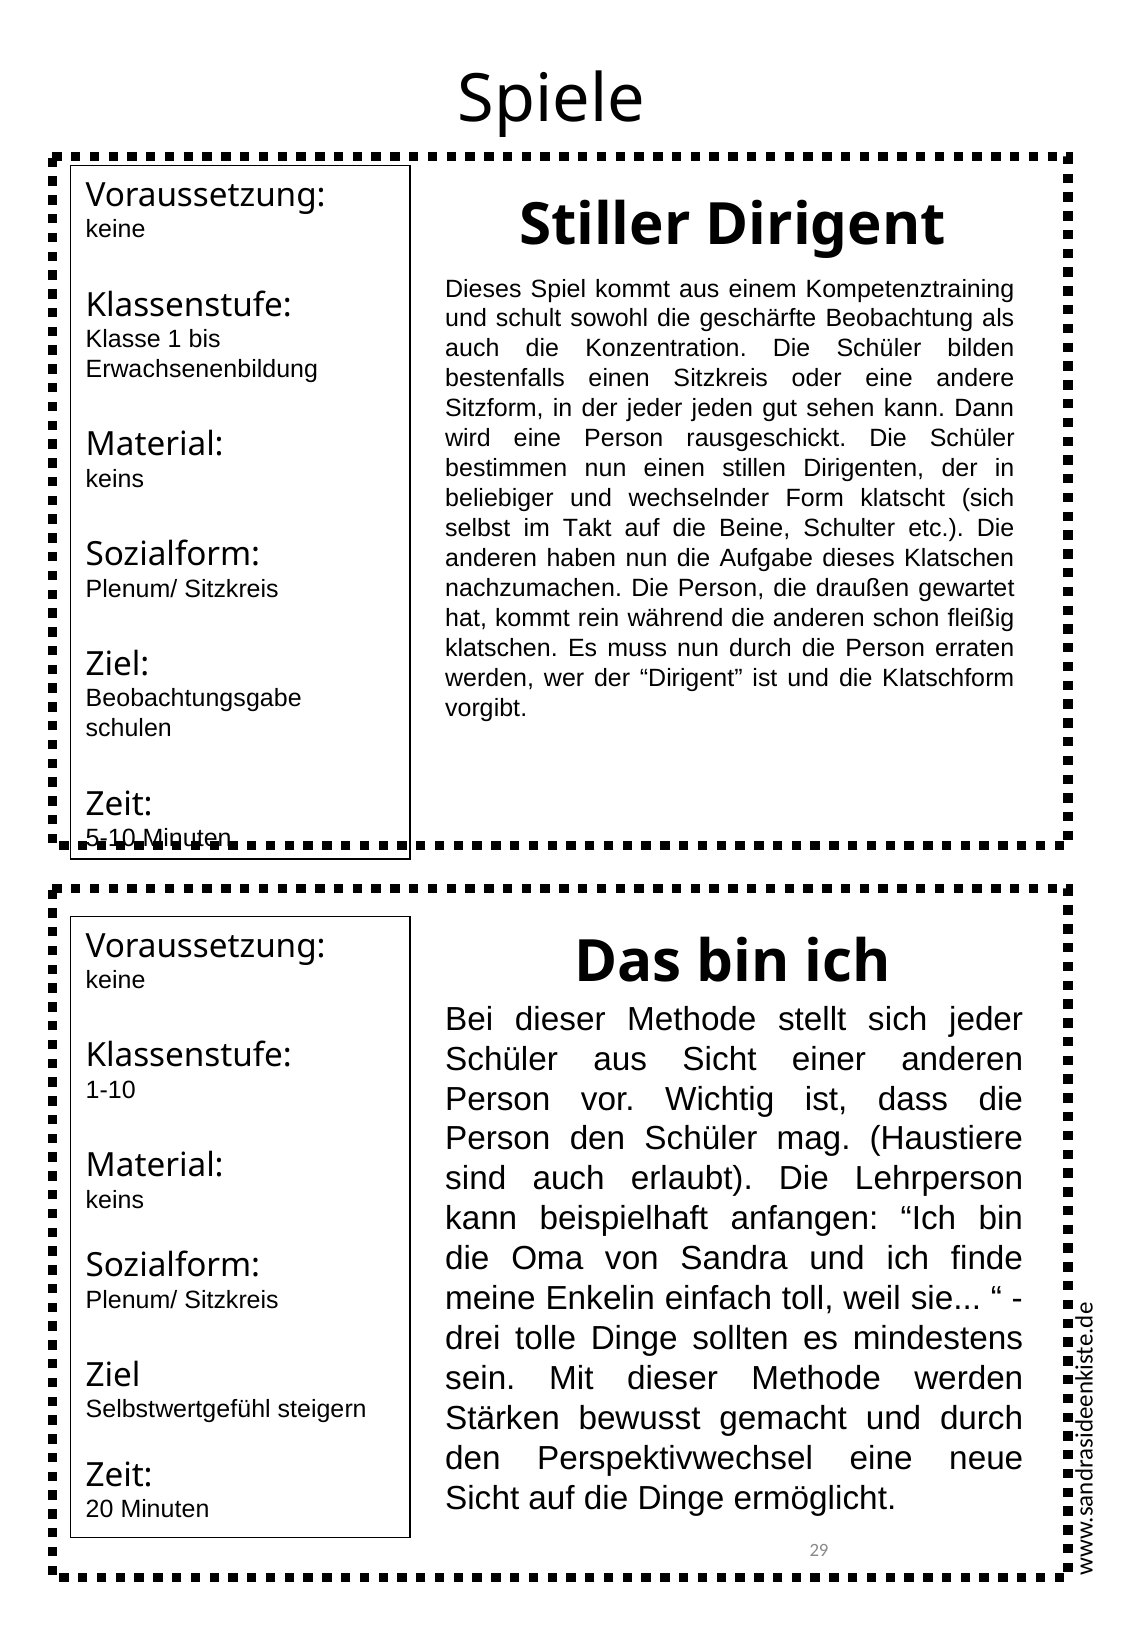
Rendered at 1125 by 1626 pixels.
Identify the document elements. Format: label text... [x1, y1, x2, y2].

text_box Dieses Spiel kommt aus einem Kompetenztraining und schult sowohl die geschärfte Beobachtung als auch die Konzentration. Die Schüler bilden bestenfalls einen Sitzkreis oder eine andere Sitzform, in der jeder jeden gut sehen kann. Dann wird eine Person rausgeschickt. Die Schüler bestimmen nun einen stillen Dirigenten, der in beliebiger und wechselnder Form klatscht (sich selbst im Takt auf die Beine, Schulter etc.). Die anderen haben nun die Aufgabe dieses Klatschen nachzumachen. Die Person, die draußen gewartet hat, kommt rein während die anderen schon fleißig klatschen. Es muss nun durch die Person erraten werden, wer der “Dirigent” ist und die Klatschform vorgibt. [430, 264, 1039, 735]
text_box Das bin ich [410, 915, 1055, 1002]
text_box Voraussetzung: keine Klassenstufe: 1-10 Material: keins Sozialform: Plenum/ Sitzkreis Ziel Selbstwertgefühl steigern Zeit: 20 Minuten [70, 916, 411, 1538]
text_box Spiele [52, 47, 1069, 144]
text_box www.sandrasideenkiste.de [1059, 1074, 1106, 1591]
text_box Voraussetzung: keine Klassenstufe: Klasse 1 bis Erwachsenenbildung Material: keins Sozialform: Plenum/ Sitzkreis Ziel: Beobachtungsgabe schulen Zeit: 5-10 Minuten [70, 165, 411, 837]
text_box Stiller Dirigent [410, 178, 1055, 265]
text_box [794, 1506, 1048, 1593]
text_box Bei dieser Methode stellt sich jeder Schüler aus Sicht einer anderen Person vor. Wichtig ist, dass die Person den Schüler mag. (Haustiere sind auch erlaubt). Die Lehrperson kann beispielhaft anfangen: “Ich bin die Oma von Sandra und ich finde meine Enkelin einfach toll, weil sie... “ - drei tolle Dinge sollten es mindestens sein. Mit dieser Methode werden Stärken bewusst gemacht und durch den Perspektivwechsel eine neue Sicht auf die Dinge ermöglicht. [430, 989, 1039, 1530]
